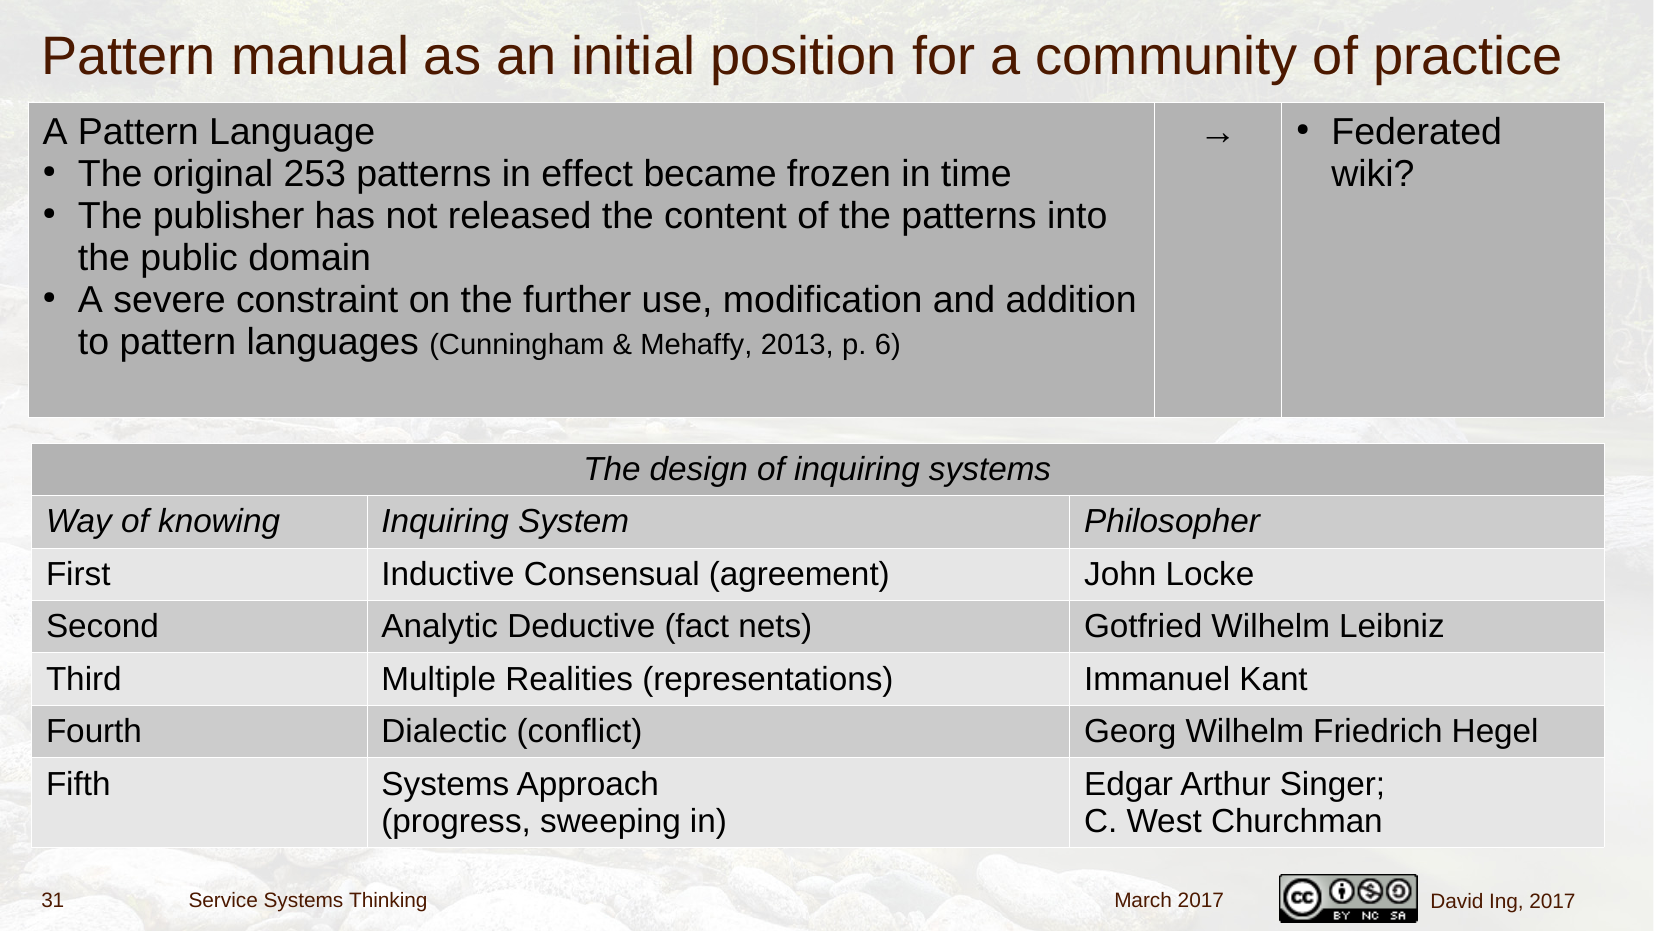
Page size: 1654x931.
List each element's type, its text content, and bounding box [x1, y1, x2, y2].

table_cell John Locke [1070, 549, 1604, 600]
table_cell Fifth [32, 758, 367, 847]
table_header → [1155, 103, 1281, 417]
table_cell Second [32, 601, 367, 652]
table_cell Systems Approach (progress, sweeping in) [368, 758, 1069, 847]
table_cell Georg Wilhelm Friedrich Hegel [1070, 706, 1604, 757]
table_cell Fourth [32, 706, 367, 757]
title Pattern manual as an initial position for a community of practice [41, 30, 1613, 126]
table_cell Third [32, 653, 367, 705]
table_cell Immanuel Kant [1070, 653, 1604, 705]
table_cell Multiple Realities (representations) [368, 653, 1069, 705]
table_cell Philosopher [1070, 496, 1604, 548]
table_header The design of inquiring systems [32, 444, 1604, 495]
table_cell Inductive Consensual (agreement) [368, 549, 1069, 600]
table_cell Gotfried Wilhelm Leibniz [1070, 601, 1604, 652]
table_cell Edgar Arthur Singer; C. West Churchman [1070, 758, 1604, 847]
table_cell Dialectic (conflict) [368, 706, 1069, 757]
table_header Federated wiki? [1282, 103, 1604, 417]
table_cell Way of knowing [32, 496, 367, 548]
picture [0, 0, 1654, 931]
table_cell Inquiring System [368, 496, 1069, 548]
table_cell First [32, 549, 367, 600]
table_cell Analytic Deductive (fact nets) [368, 601, 1069, 652]
table_header A Pattern Language The original 253 patterns in effect became frozen in time The publisher has not released the content of the patterns into the public domain A severe constraint on the further use, modification and addition to pattern languages (Cunningham & Mehaffy, 2013, p. 6) [29, 103, 1154, 417]
